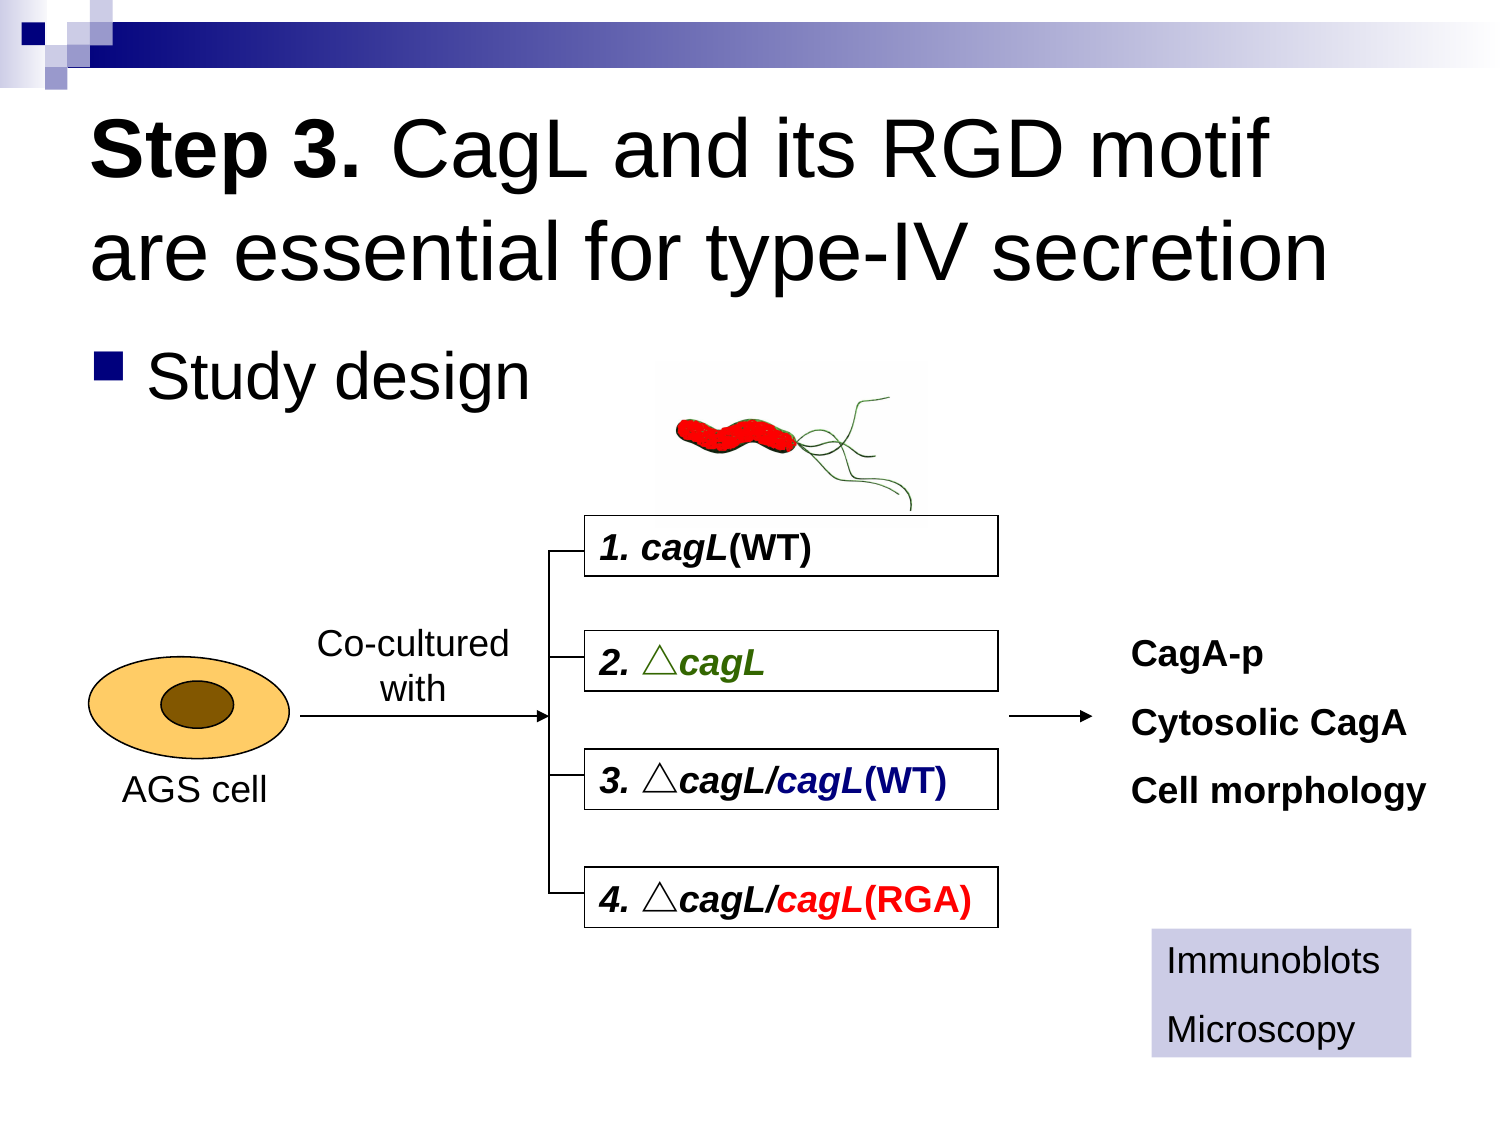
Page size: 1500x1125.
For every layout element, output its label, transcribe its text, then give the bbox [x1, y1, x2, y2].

text_box AGS cell [29, 757, 361, 818]
text_box 4. △cagL/cagL(RGA) [584, 866, 999, 928]
text_box 2. △cagL [584, 630, 999, 692]
text_box 1. cagL(WT) [584, 515, 999, 576]
text_box Immunoblots Microscopy [1151, 928, 1412, 1058]
text_box Co-cultured with [301, 610, 526, 715]
text_box CagA-p Cytosolic CagA Cell morphology [1116, 621, 1459, 819]
text_box [88, 656, 290, 757]
title Step 3. CagL and its RGD motif are essential for type-IV secretion [75, 75, 1426, 300]
text_box 3. △cagL/cagL(WT) [584, 748, 999, 810]
list Study design [75, 324, 1426, 963]
